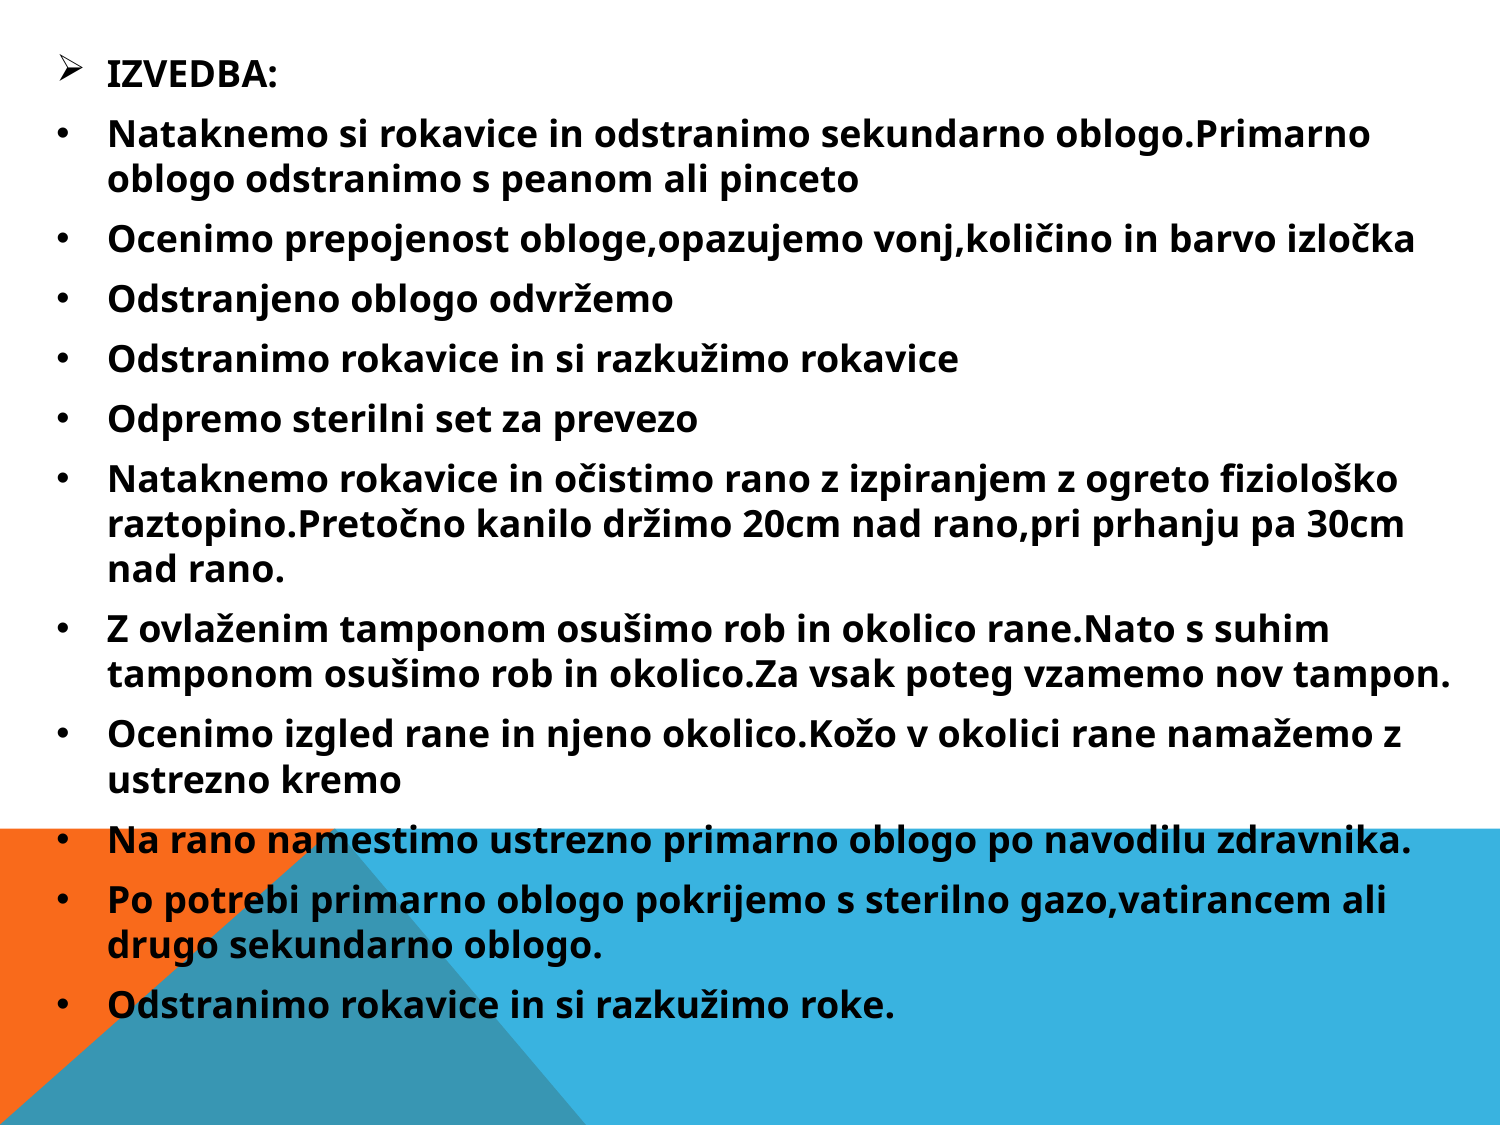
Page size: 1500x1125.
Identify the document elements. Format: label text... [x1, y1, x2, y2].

list IZVEDBA: Nataknemo si rokavice in odstranimo sekundarno oblogo.Primarno oblogo odstranimo s peanom ali pinceto Ocenimo prepojenost obloge,opazujemo vonj,količino in barvo izločka Odstranjeno oblogo odvržemo Odstranimo rokavice in si razkužimo rokavice Odpremo sterilni set za prevezo Nataknemo rokavice in očistimo rano z izpiranjem z ogreto fiziološko raztopino.Pretočno kanilo držimo 20cm nad rano,pri prhanju pa 30cm nad rano. Z ovlaženim tamponom osušimo rob in okolico rane.Nato s suhim tamponom osušimo rob in okolico.Za vsak poteg vzamemo nov tampon. Ocenimo izgled rane in njeno okolico.Kožo v okolici rane namažemo z ustrezno kremo Na rano namestimo ustrezno primarno oblogo po navodilu zdravnika. Po potrebi primarno oblogo pokrijemo s sterilno gazo,vatirancem ali drugo sekundarno oblogo. Odstranimo rokavice in si razkužimo roke. [41, 42, 1471, 1071]
